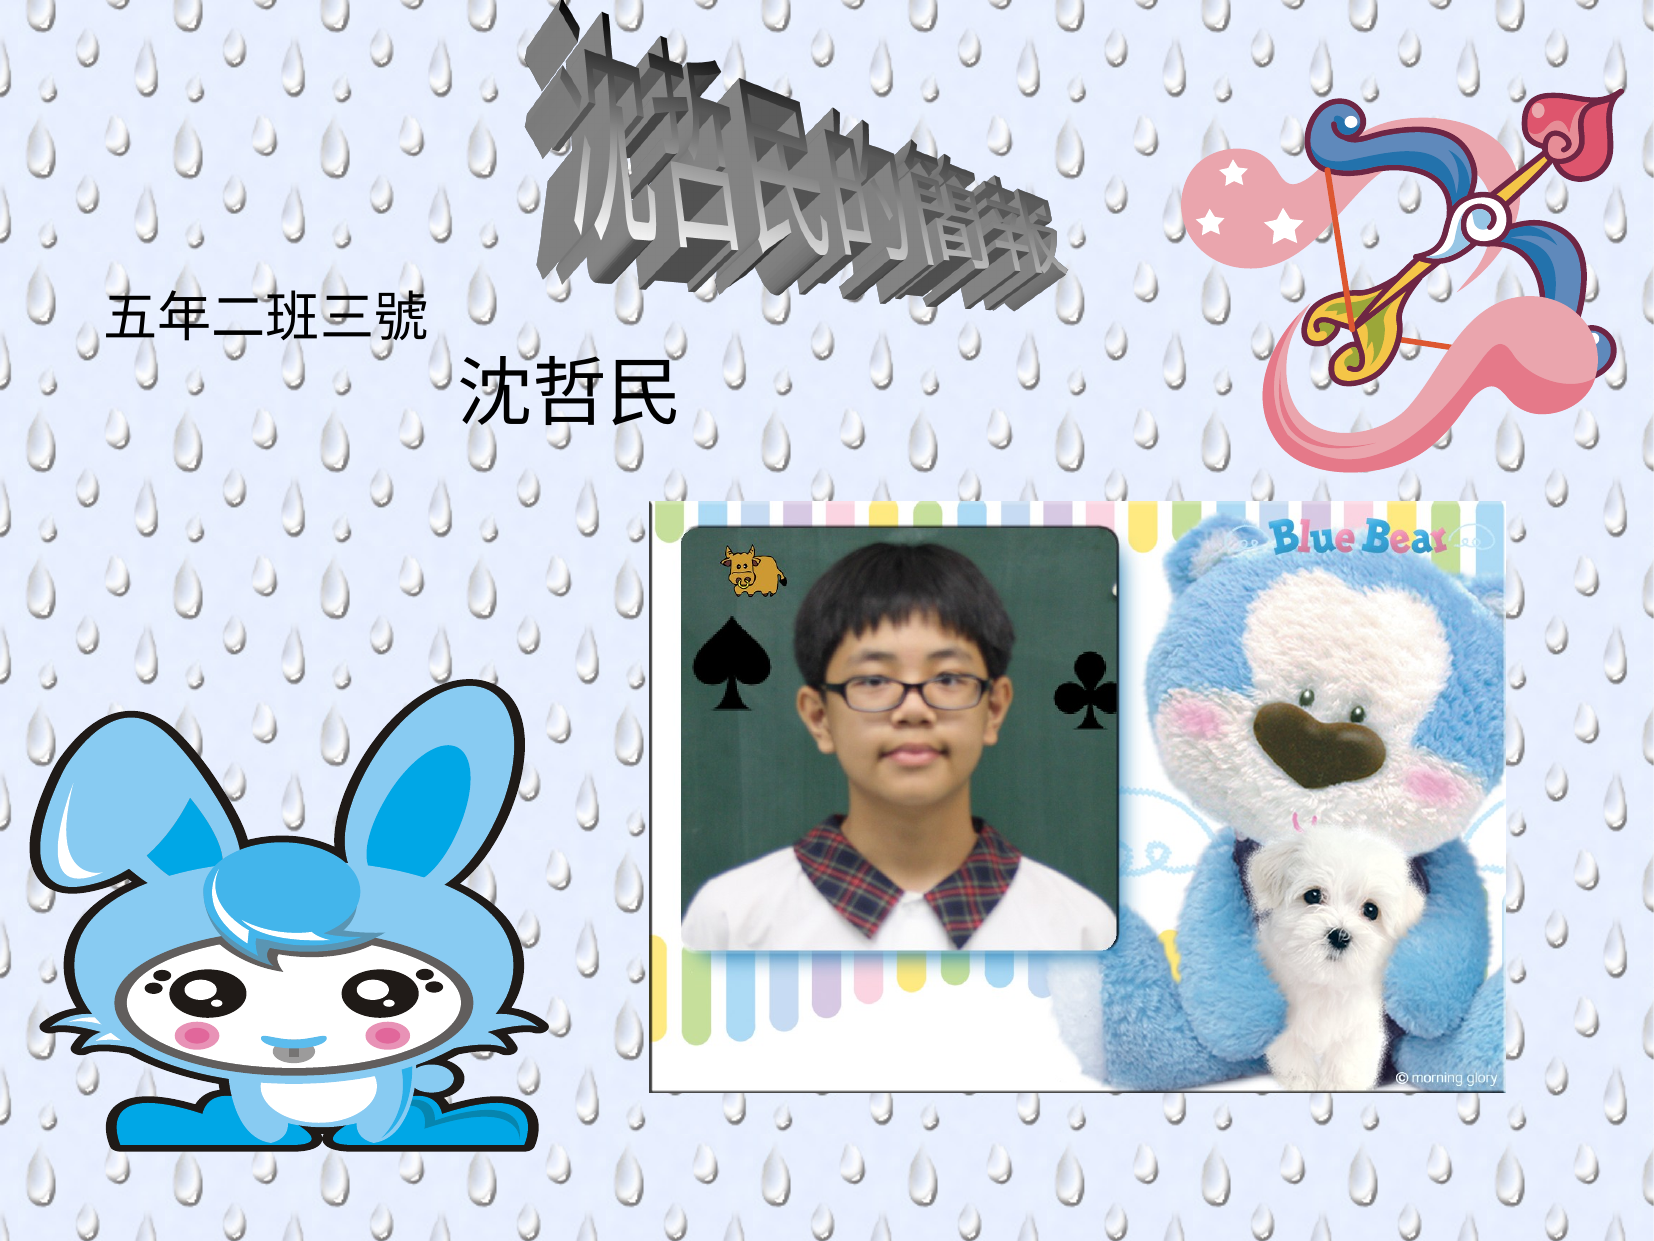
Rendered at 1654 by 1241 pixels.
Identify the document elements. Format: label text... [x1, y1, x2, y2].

text_box 沈哲民 [442, 324, 1182, 520]
picture [0, 0, 1654, 1241]
text_box 五年二班三號 [88, 265, 473, 335]
